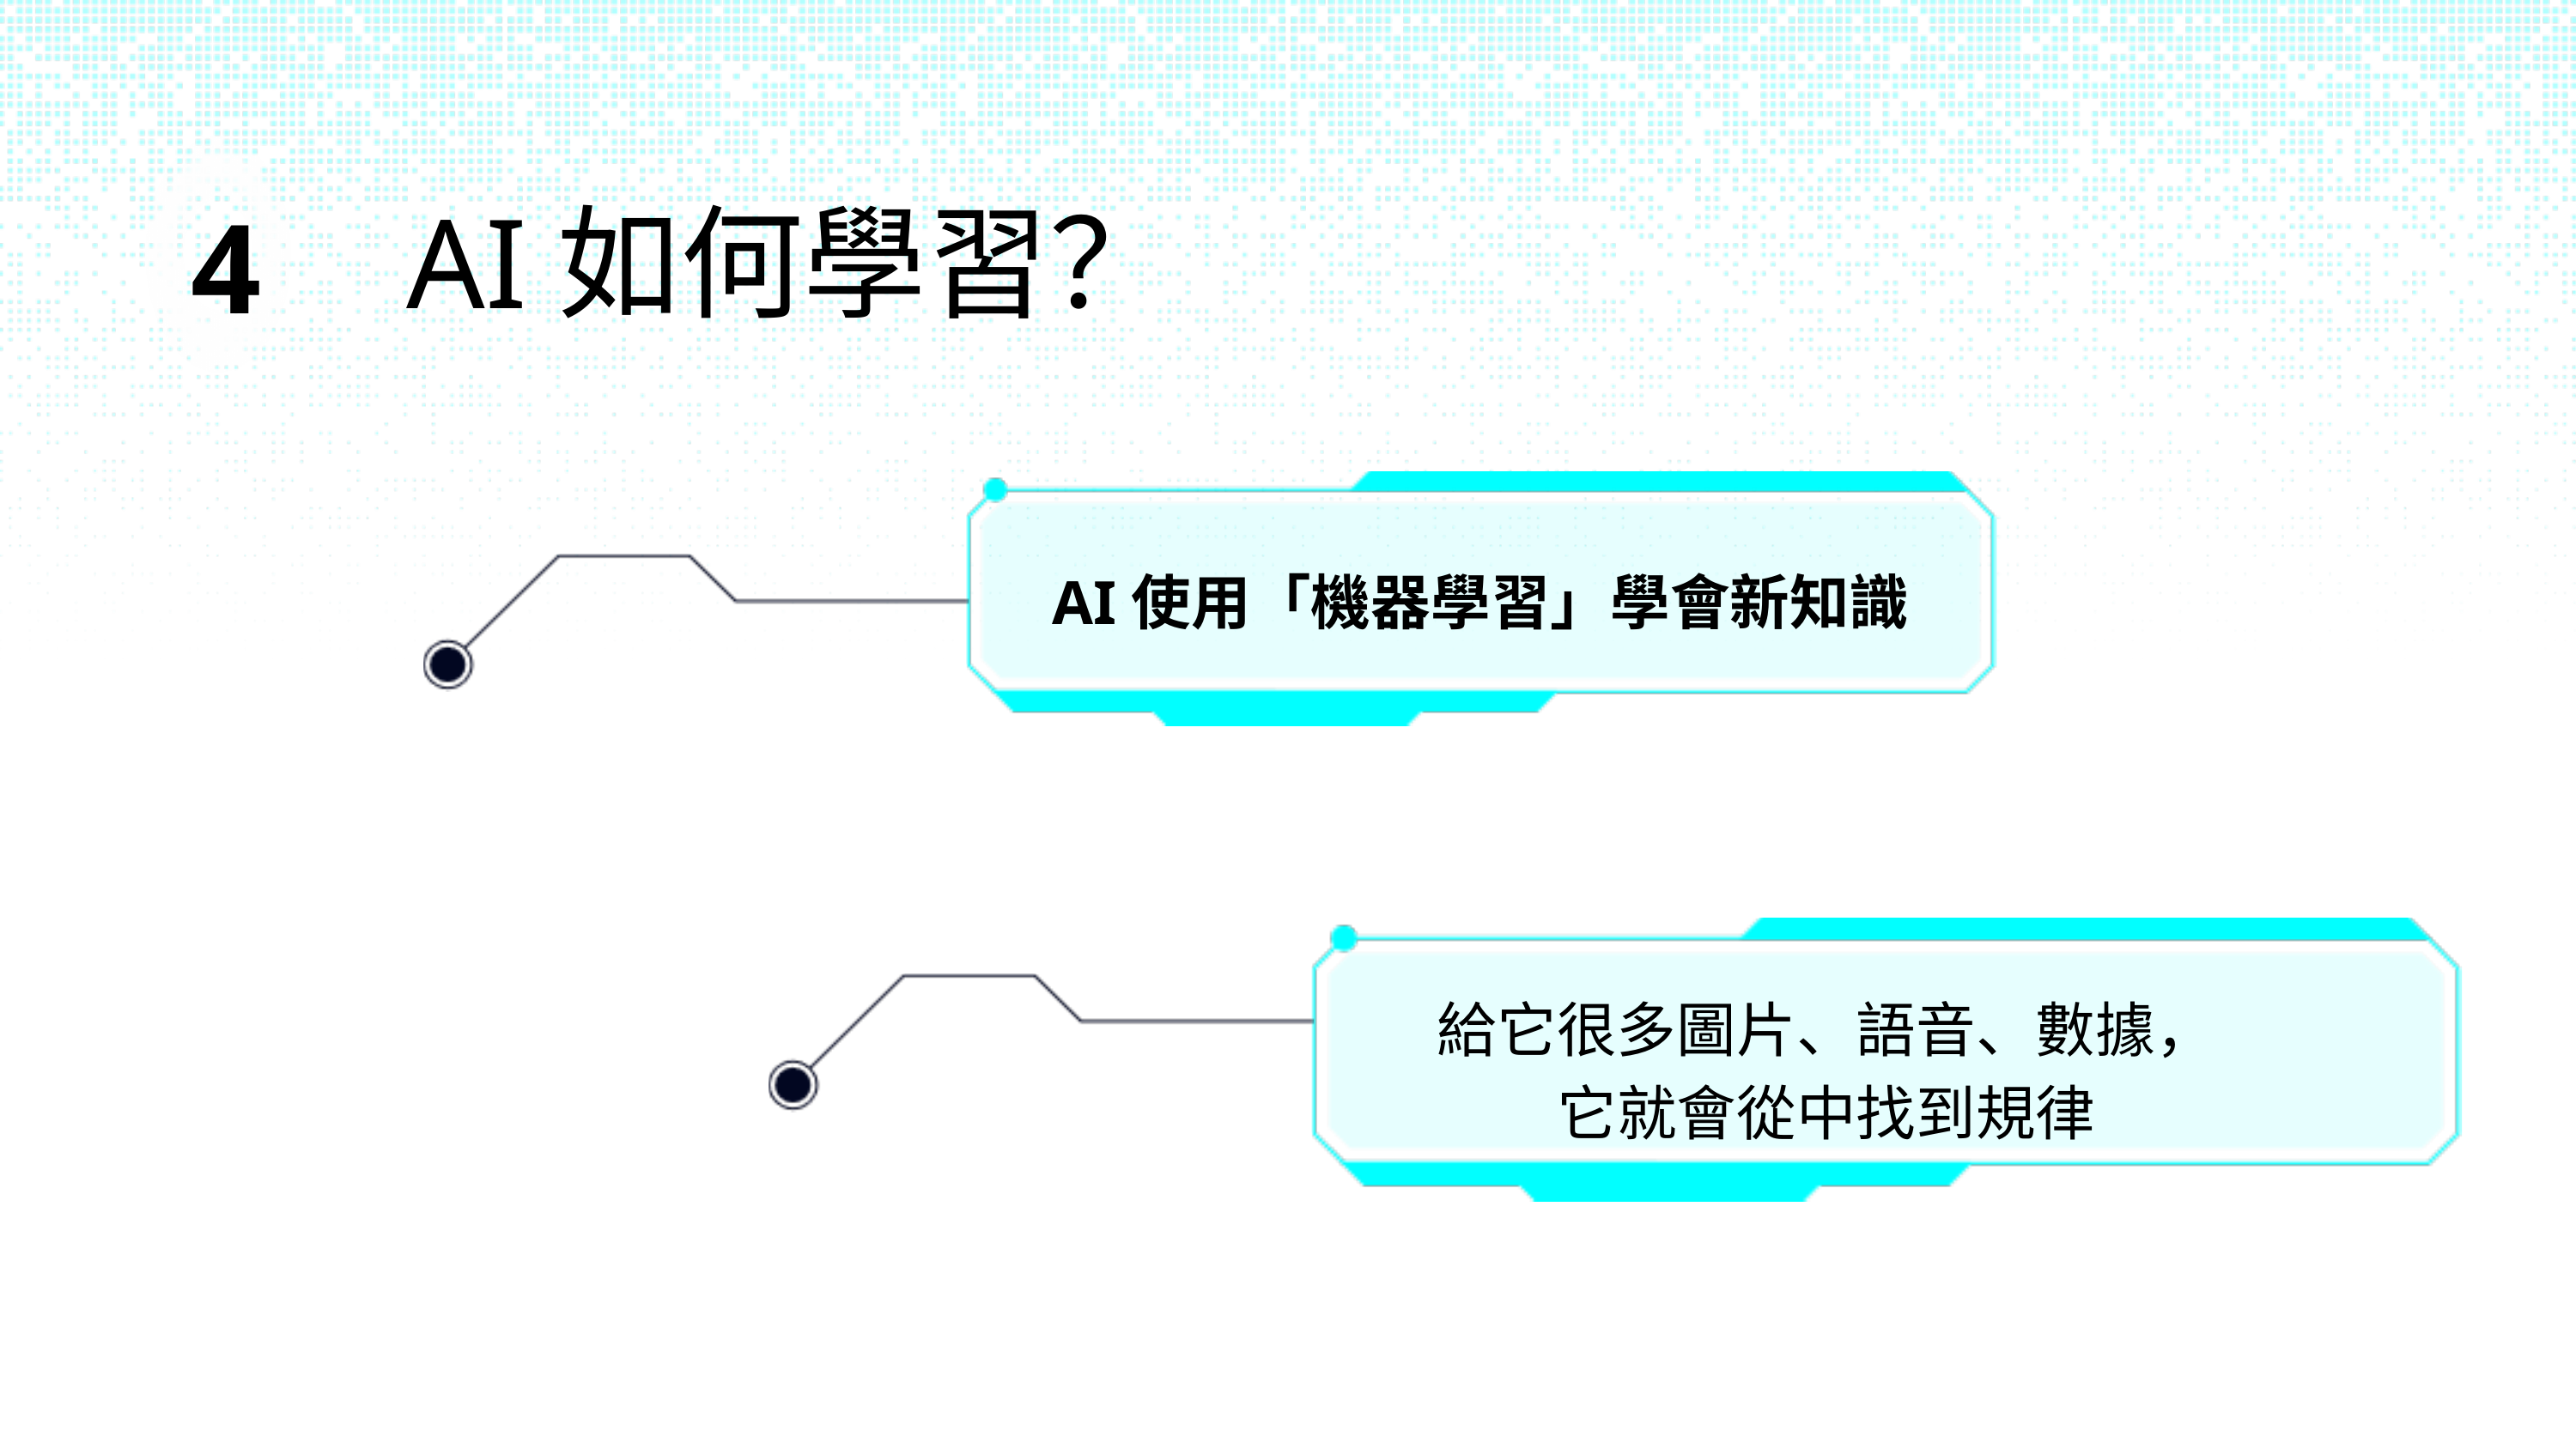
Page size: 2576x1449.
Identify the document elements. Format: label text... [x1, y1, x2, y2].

text_box 4 [191, 166, 246, 328]
text_box [0, 0, 2576, 726]
text_box AI使用「機器學習」學會新知識 [1024, 552, 1938, 631]
text_box [769, 918, 2463, 1202]
text_box AI如何學習？ [406, 161, 2521, 328]
text_box 給它很多圖片、語音、數據， 它就會從中找到規律 [1370, 979, 2283, 1144]
